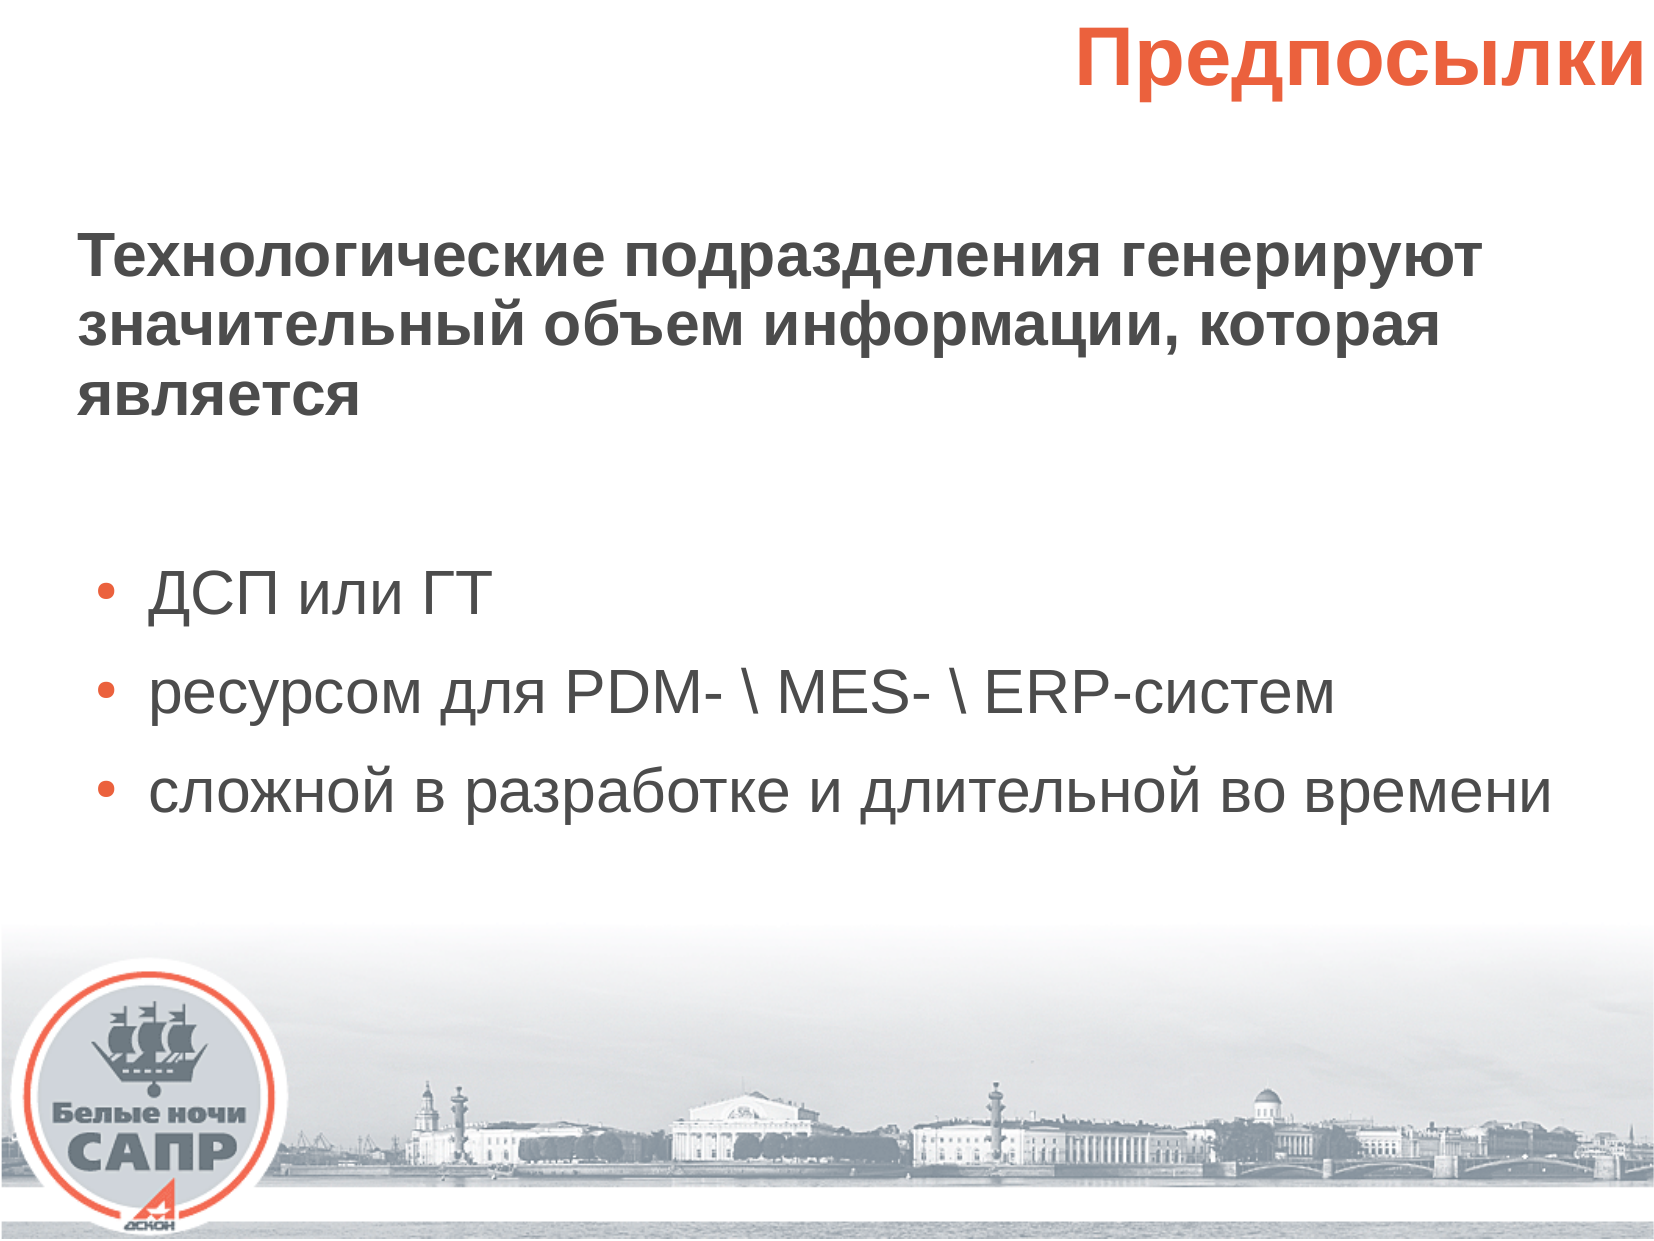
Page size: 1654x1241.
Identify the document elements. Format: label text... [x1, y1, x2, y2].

picture [1, 0, 1654, 1239]
text_box Технологические подразделения генерируют значительный объем информации, которая является ДСП или ГТ ресурсом для PDM- \ MES- \ ERP-систем сложной в разработке и длительной во времени [62, 212, 1625, 840]
title Предпосылки [159, 8, 1648, 107]
